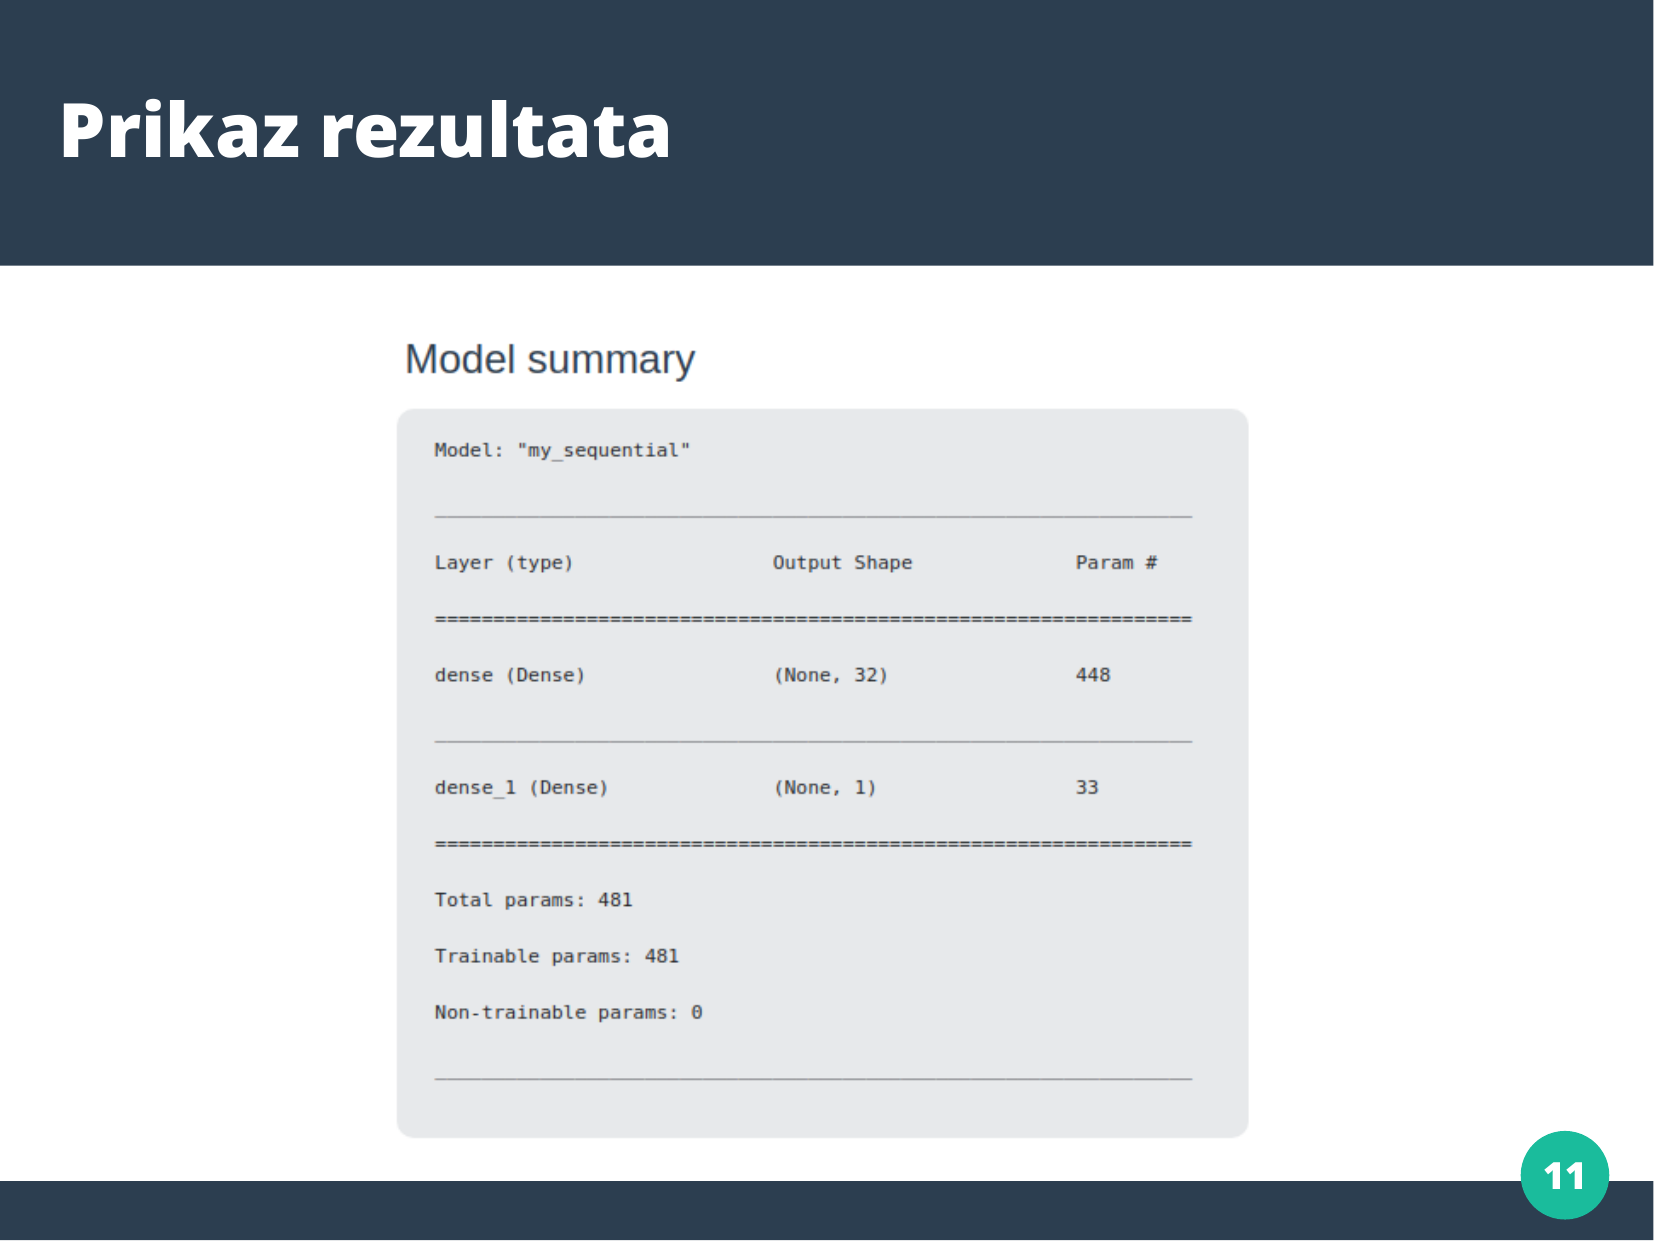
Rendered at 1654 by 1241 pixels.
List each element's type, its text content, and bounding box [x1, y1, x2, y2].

picture [387, 324, 1266, 1152]
title Prikaz rezultata [59, 49, 1595, 207]
